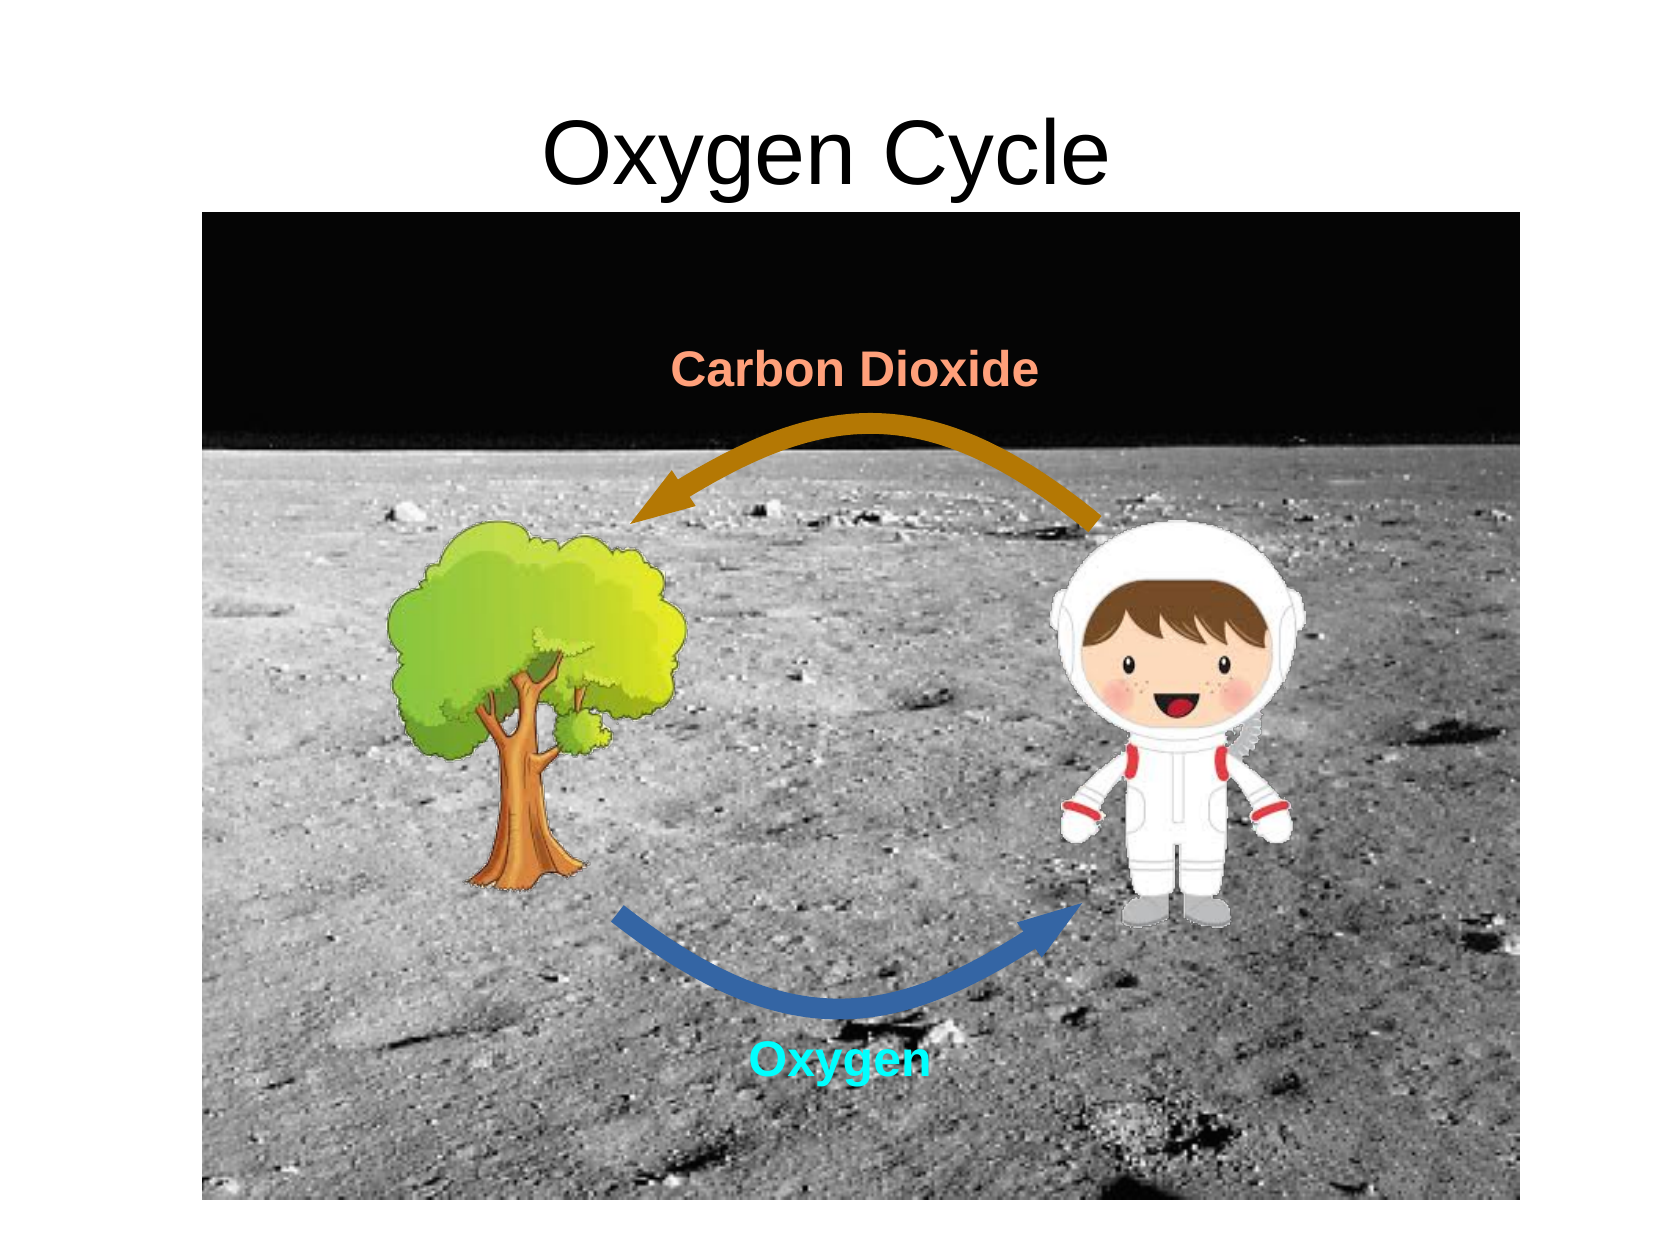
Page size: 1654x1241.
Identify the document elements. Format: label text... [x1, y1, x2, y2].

text_box Carbon Dioxide [510, 333, 1201, 405]
text_box Oxygen [495, 1023, 1186, 1095]
title Oxygen Cycle [82, 49, 1571, 257]
picture [202, 257, 1520, 1201]
